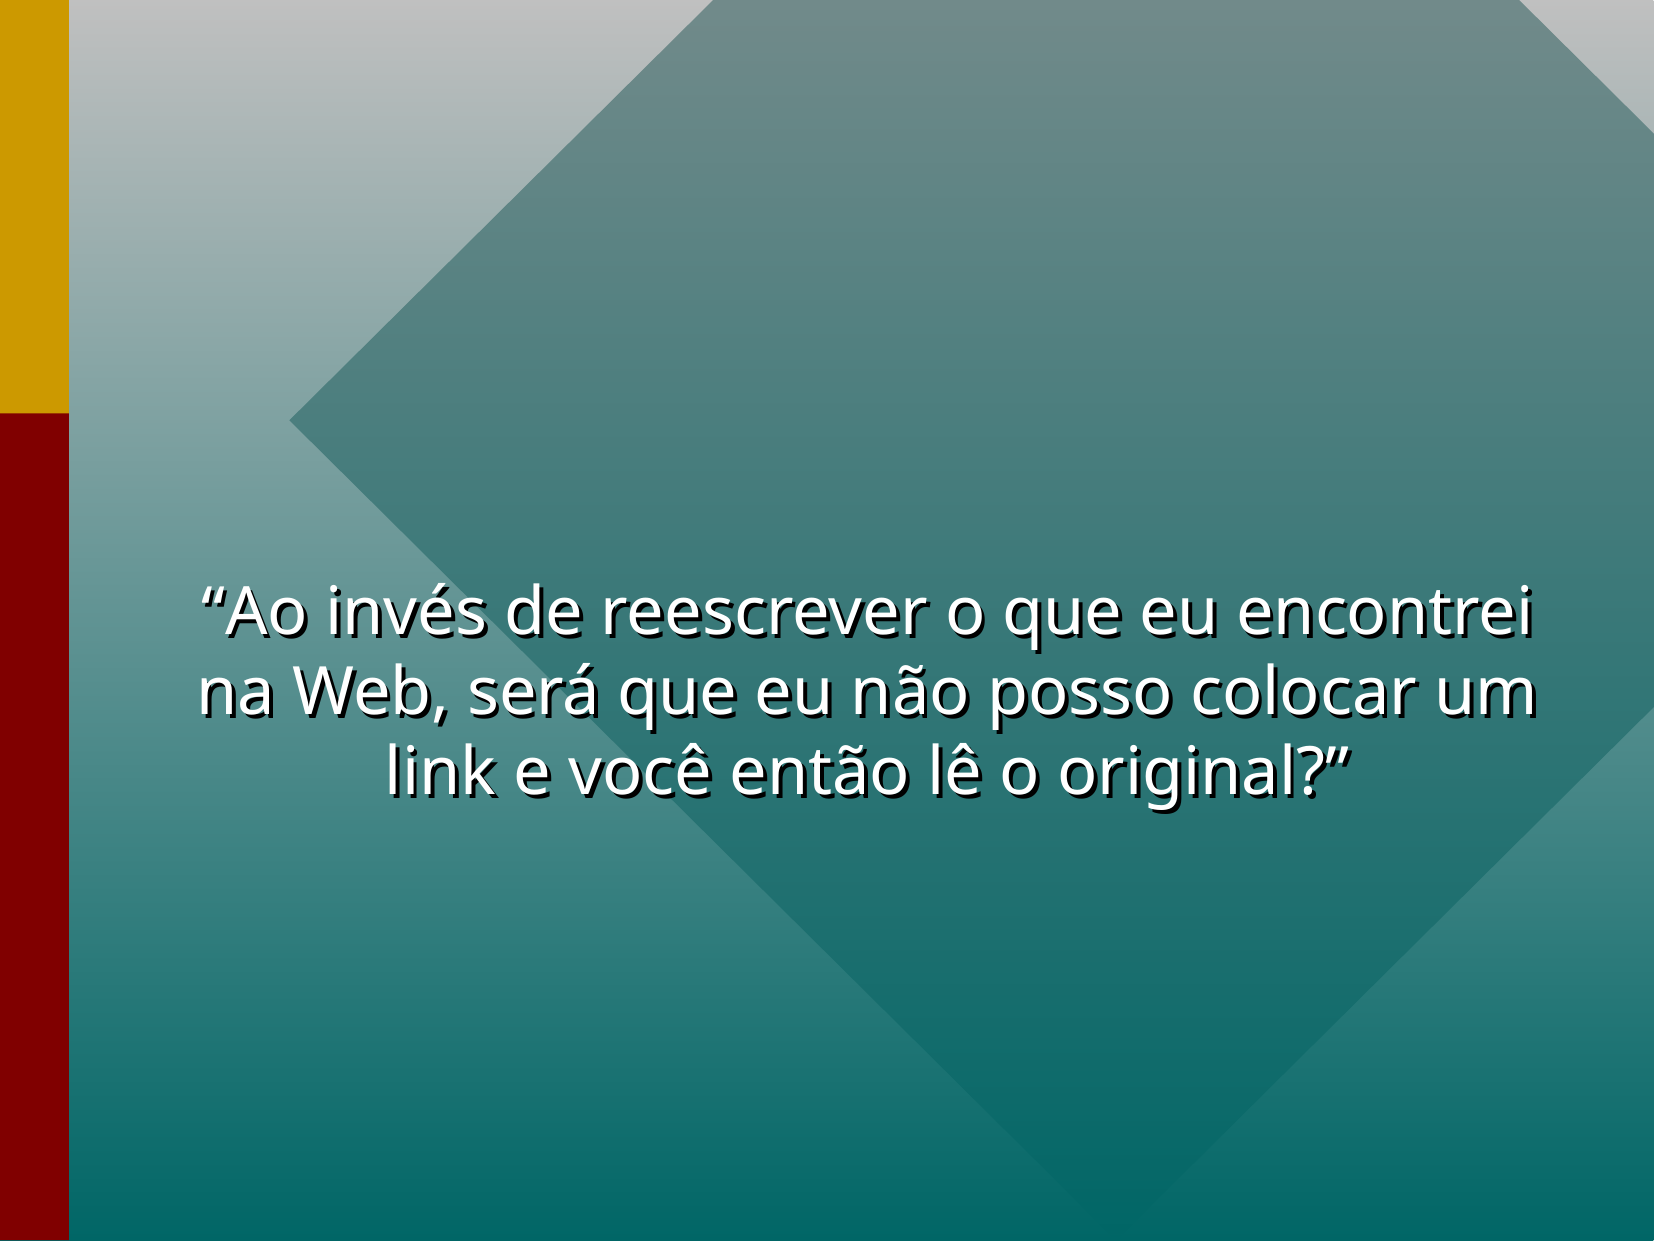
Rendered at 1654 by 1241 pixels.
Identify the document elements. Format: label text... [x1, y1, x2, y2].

subtitle “Ao invés de reescrever o que eu encontrei na Web, será que eu não posso colocar um link e você então lê o original?” [165, 267, 1571, 1109]
